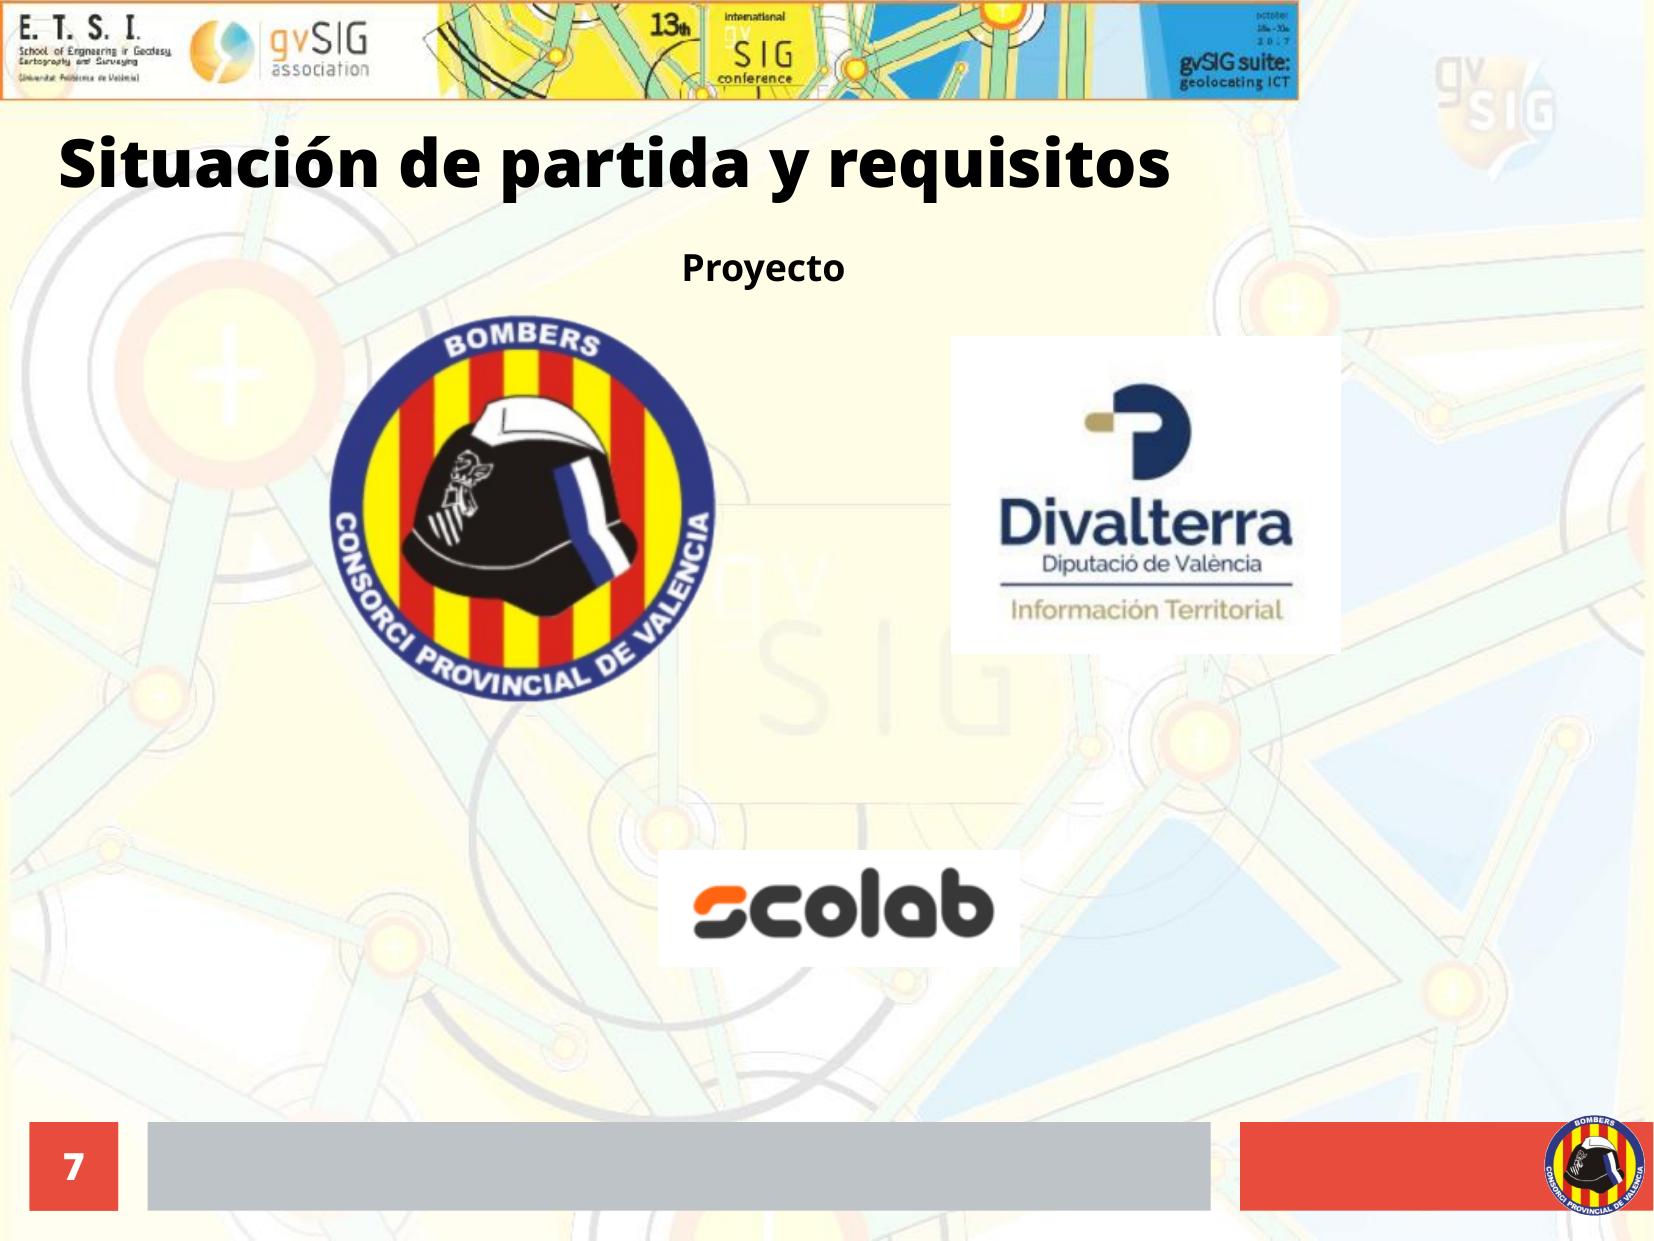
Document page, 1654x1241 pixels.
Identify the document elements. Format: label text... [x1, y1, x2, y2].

text_box Proyecto [666, 234, 1125, 301]
picture [0, 0, 1654, 1241]
title Situación de partida y requisitos [59, 59, 1595, 207]
